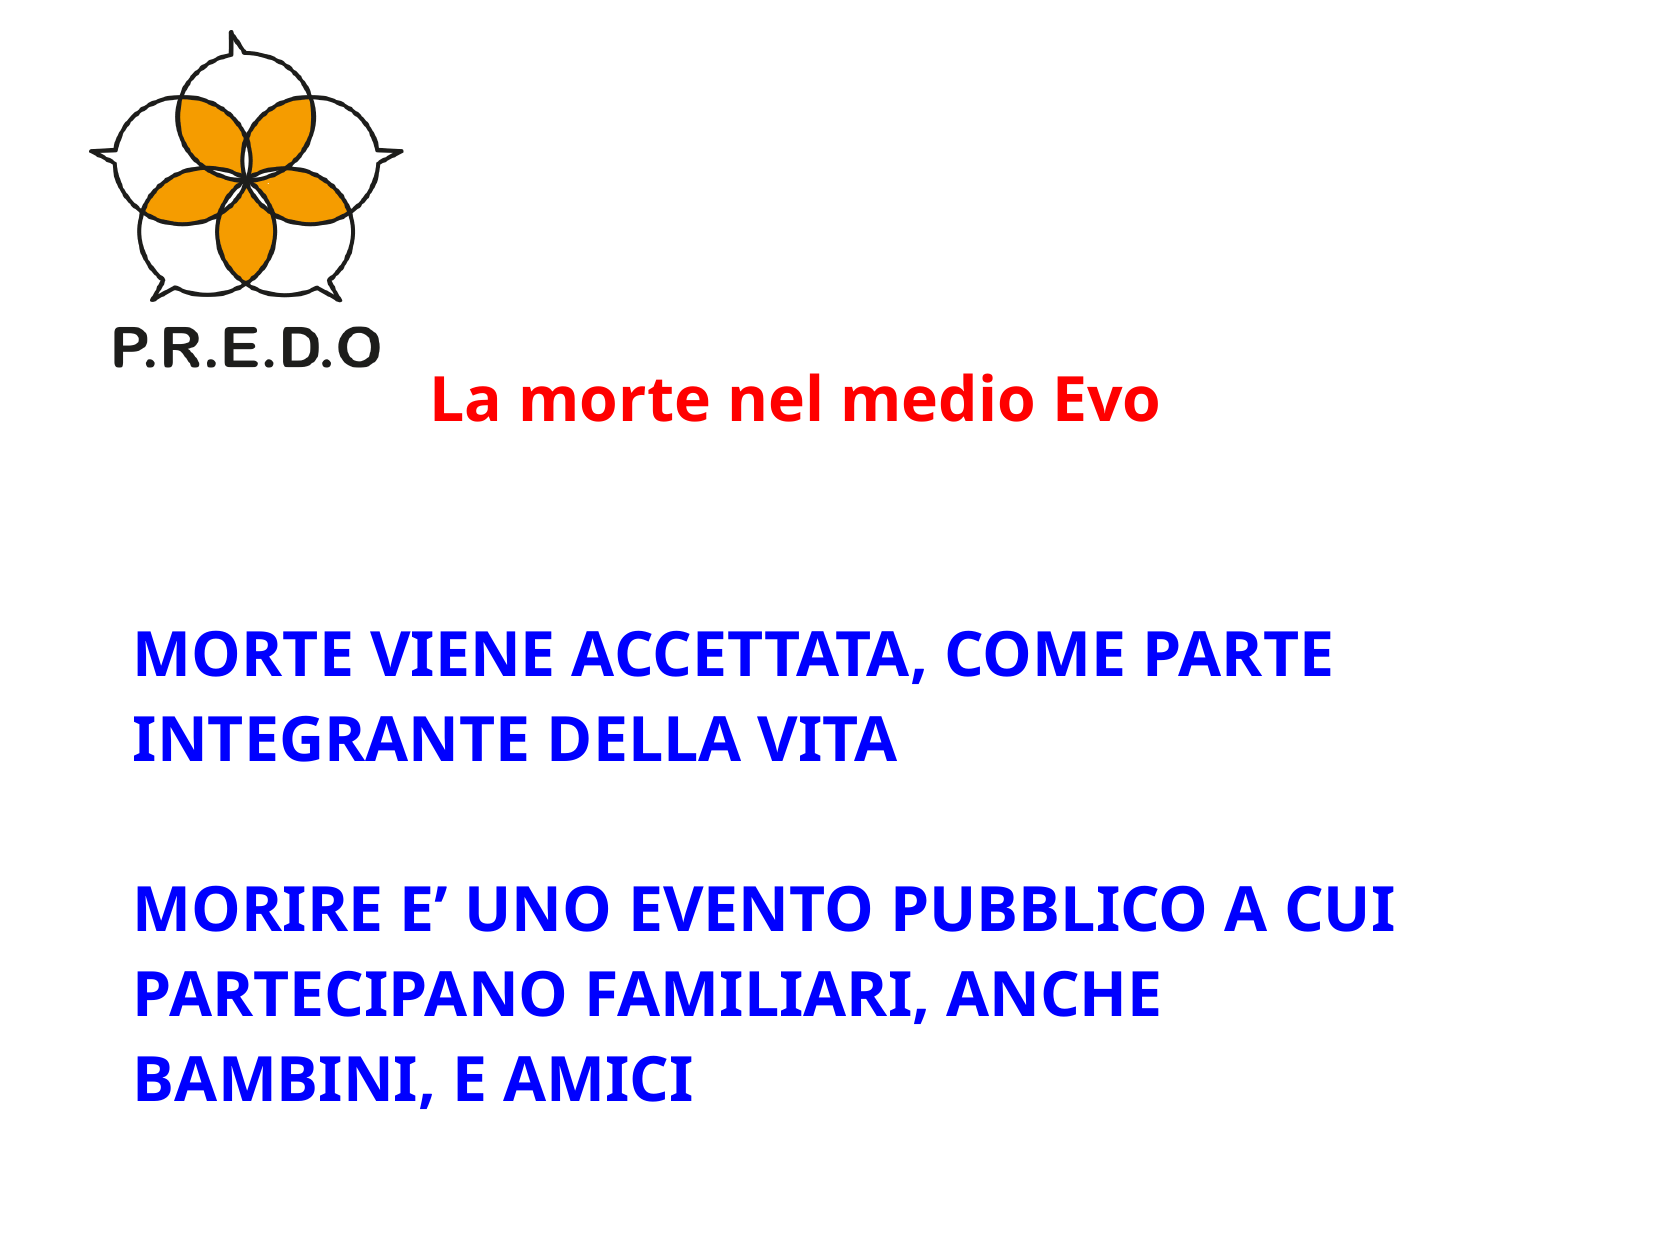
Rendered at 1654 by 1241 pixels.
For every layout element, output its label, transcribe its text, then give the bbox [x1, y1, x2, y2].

text_box La morte nel medio Evo MORTE VIENE ACCETTATA, COME PARTE INTEGRANTE DELLA VITA MORIRE E’ UNO EVENTO PUBBLICO A CUI PARTECIPANO FAMILIARI, ANCHE BAMBINI, E AMICI [118, 177, 1490, 1051]
picture [88, 29, 404, 368]
